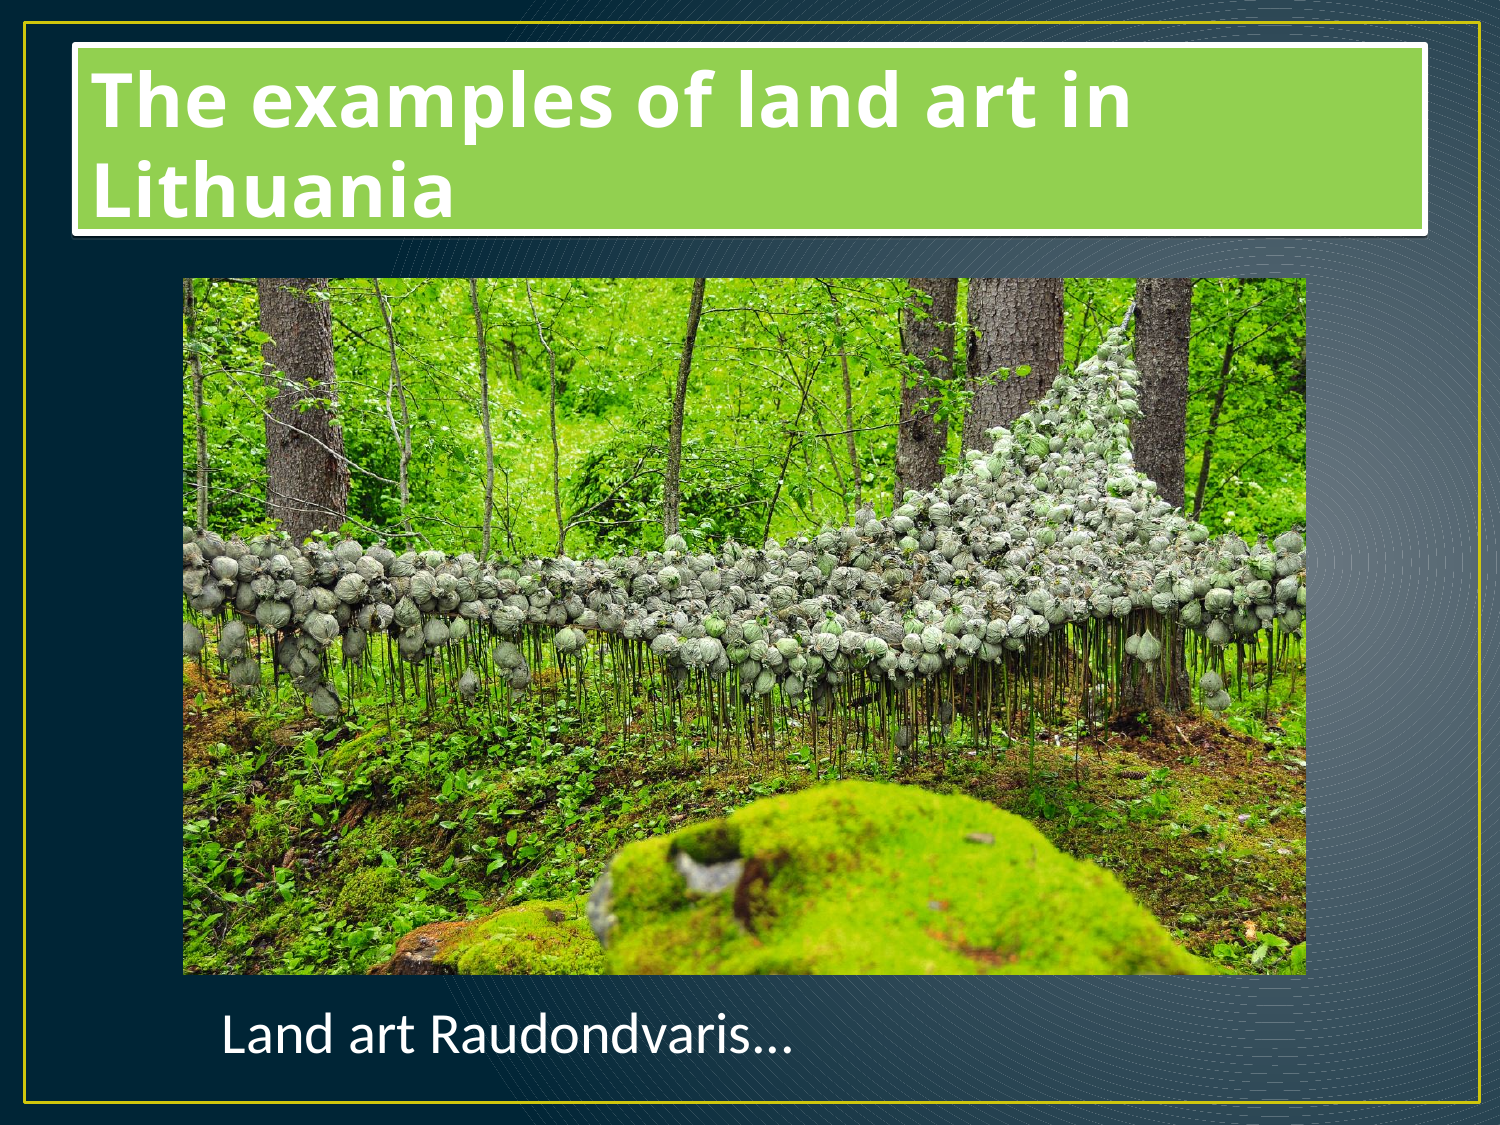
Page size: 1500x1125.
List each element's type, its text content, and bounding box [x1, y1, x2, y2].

picture [184, 278, 1306, 975]
text_box Land art Raudondvaris... [206, 987, 904, 1074]
title The examples of land art in Lithuania [75, 45, 1426, 233]
